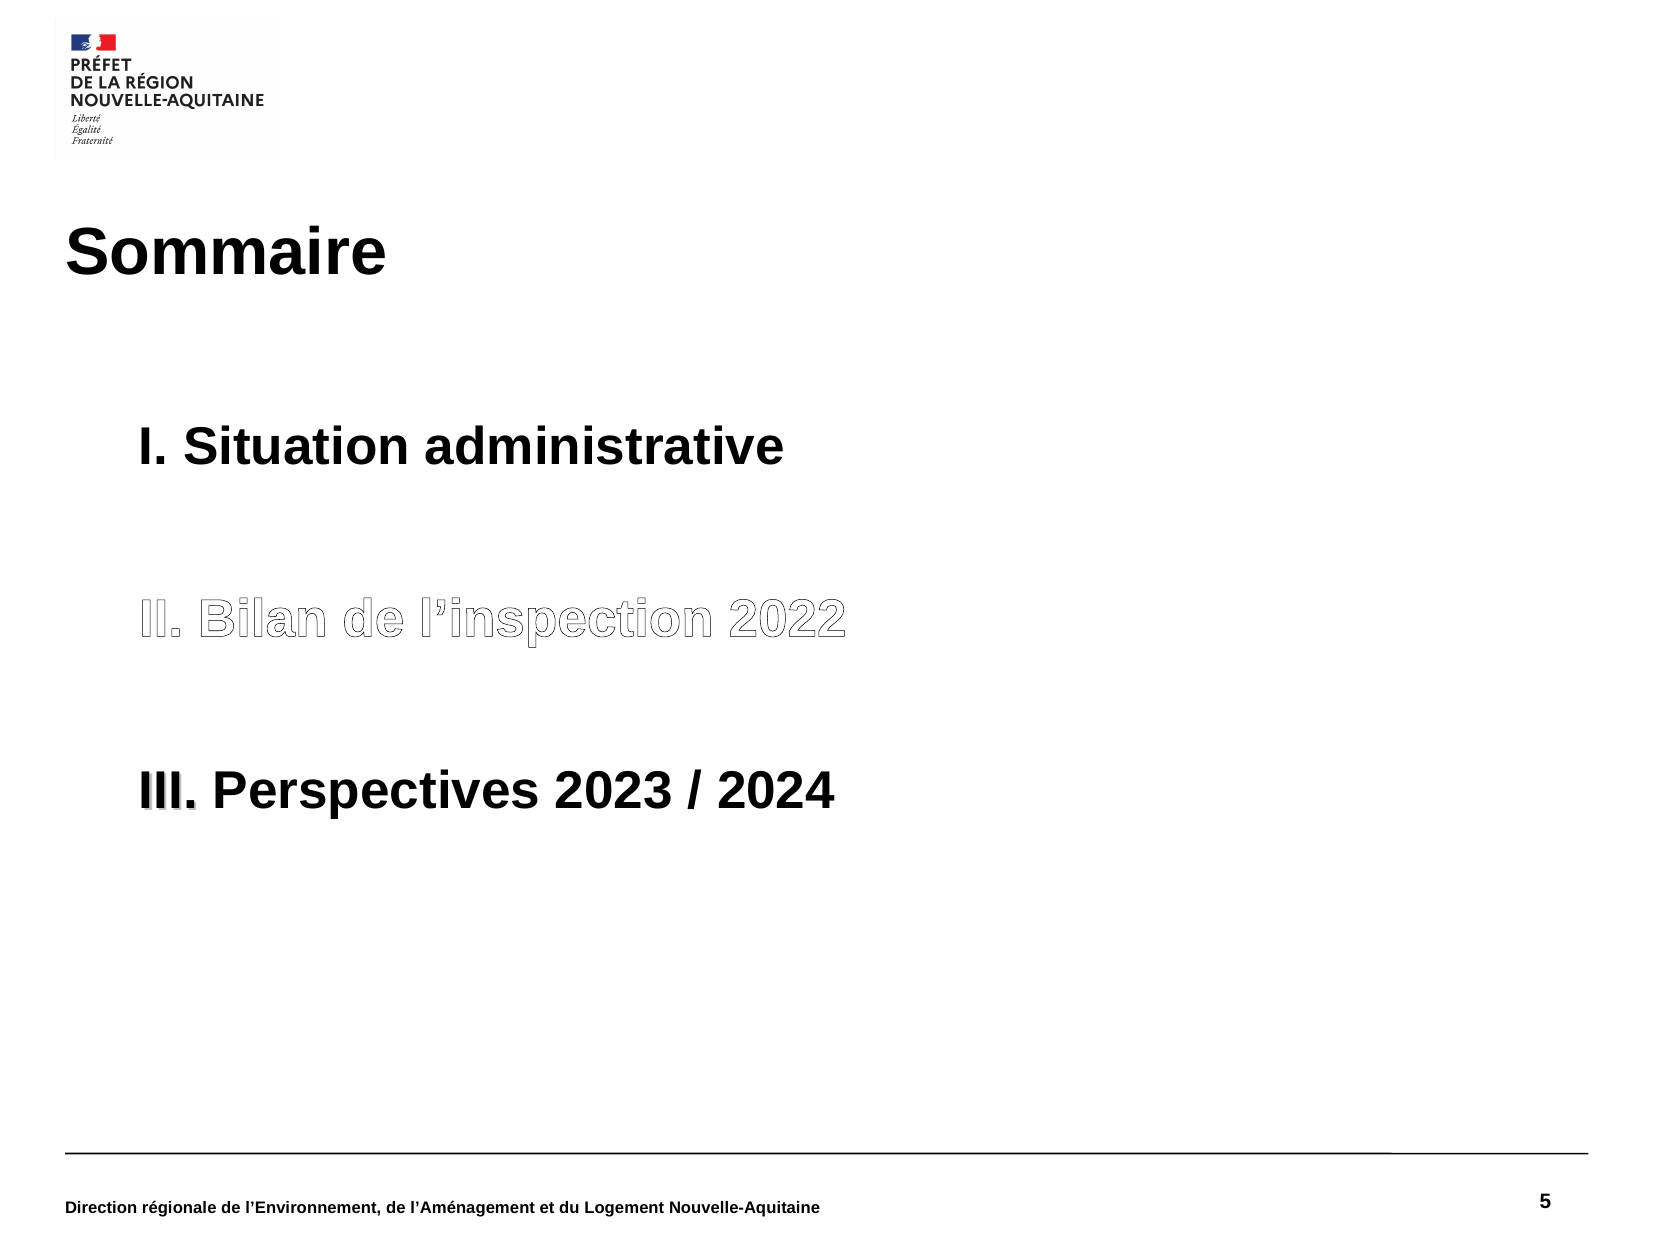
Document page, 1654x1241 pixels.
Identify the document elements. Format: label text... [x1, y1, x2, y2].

title Sommaire I. Situation administrative II. Bilan de l’inspection 2022 III. Perspectives 2023 / 2024 [65, 217, 1589, 391]
picture [55, 18, 279, 160]
